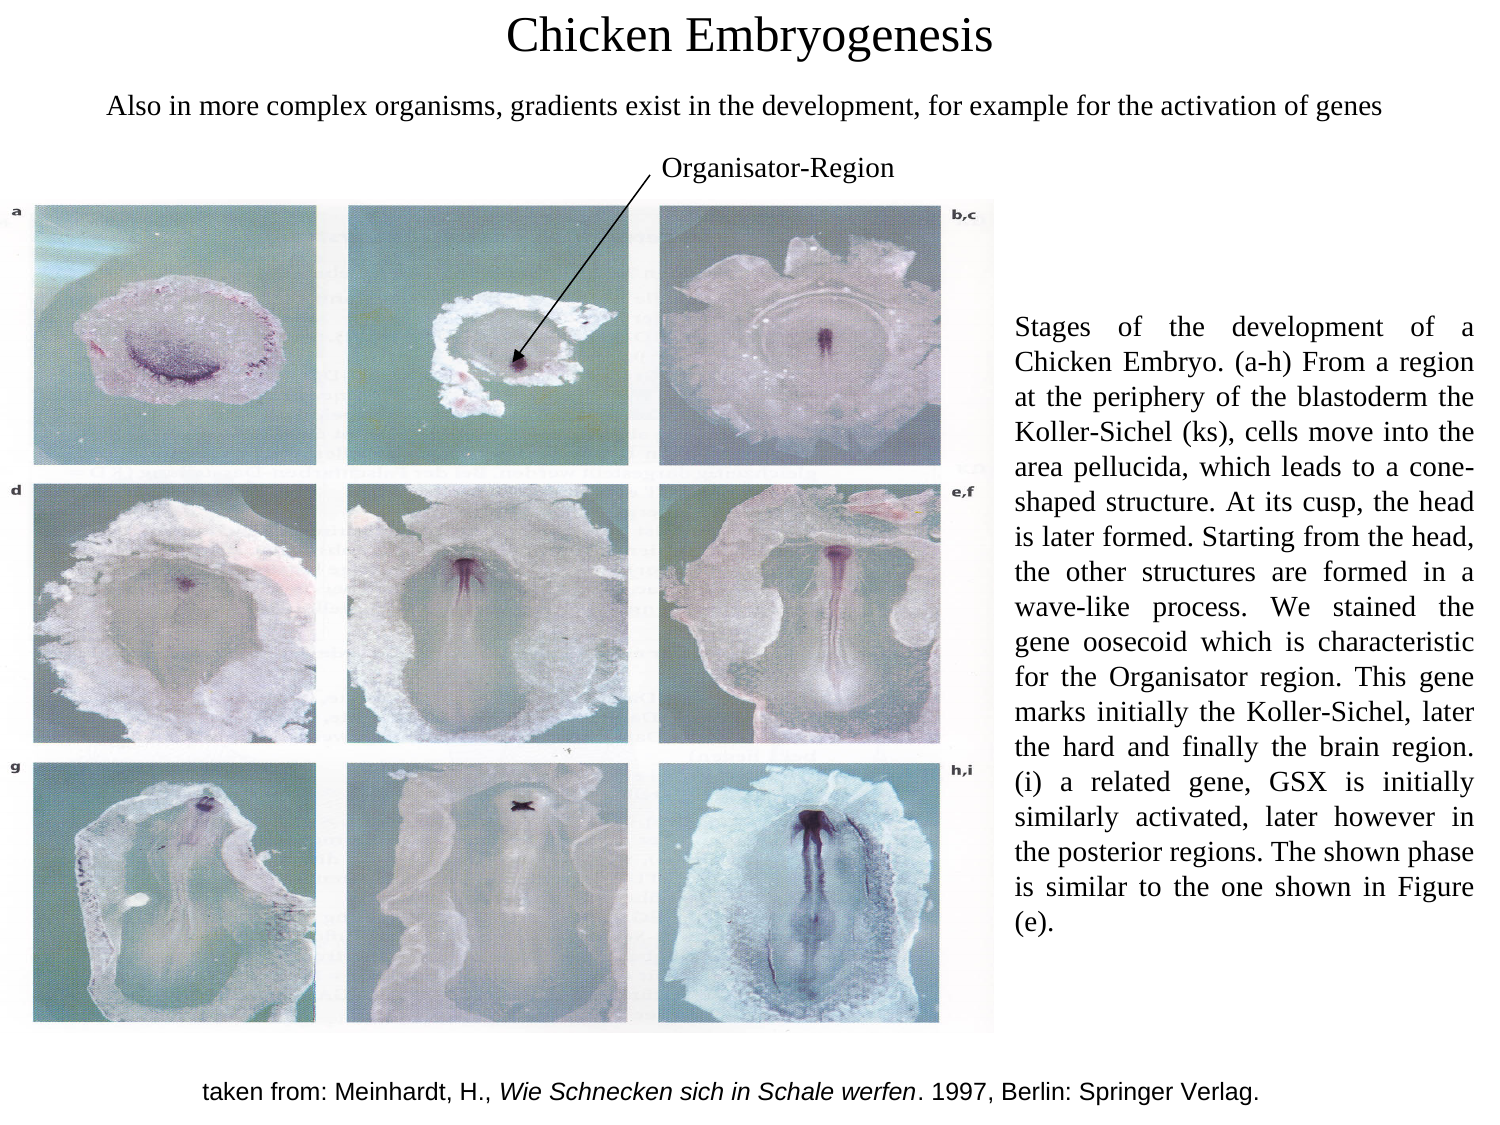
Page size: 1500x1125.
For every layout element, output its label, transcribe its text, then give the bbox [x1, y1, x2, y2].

text_box Also in more complex organisms, gradients exist in the development, for example for the activation of genes [91, 78, 1400, 130]
text_box Stages of the development of a Chicken Embryo. (a-h) From a region at the periphery of the blastoderm the Koller-Sichel (ks), cells move into the area pellucida, which leads to a cone-shaped structure. At its cusp, the head is later formed. Starting from the head, the other structures are formed in a wave-like process. We stained the gene oosecoid which is characteristic for the Organisator region. This gene marks initially the Koller-Sichel, later the hard and finally the brain region. (i) a related gene, GSX is initially similarly activated, later however in the posterior regions. The shown phase is similar to the one shown in Figure (e). [999, 299, 1491, 945]
title Chicken Embryogenesis [112, 0, 1388, 69]
text_box taken from: Meinhardt, H., Wie Schnecken sich in Schale werfen. 1997, Berlin: Springer Verlag. [187, 1067, 1347, 1113]
text_box Organisator-Region [646, 141, 911, 192]
picture [0, 199, 994, 1034]
